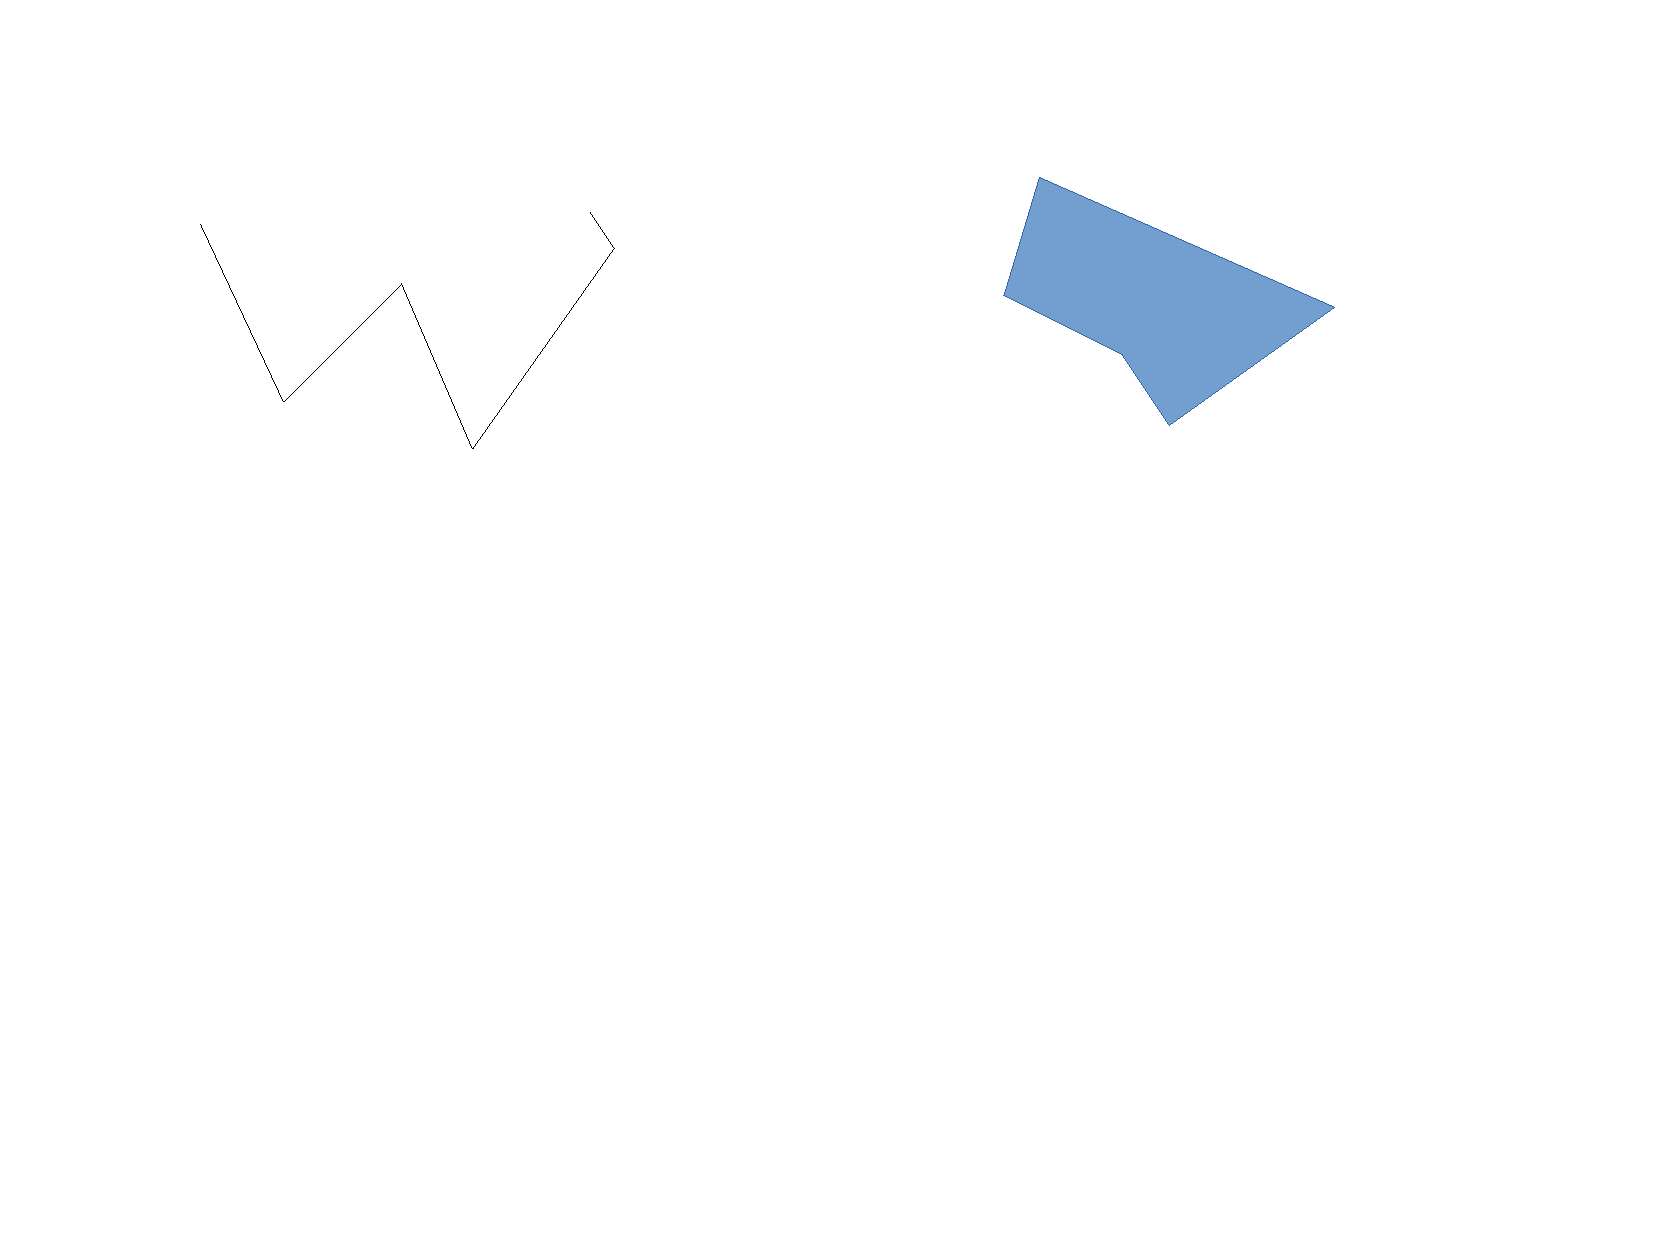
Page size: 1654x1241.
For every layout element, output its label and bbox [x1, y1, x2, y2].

text_box [1003, 177, 1335, 426]
